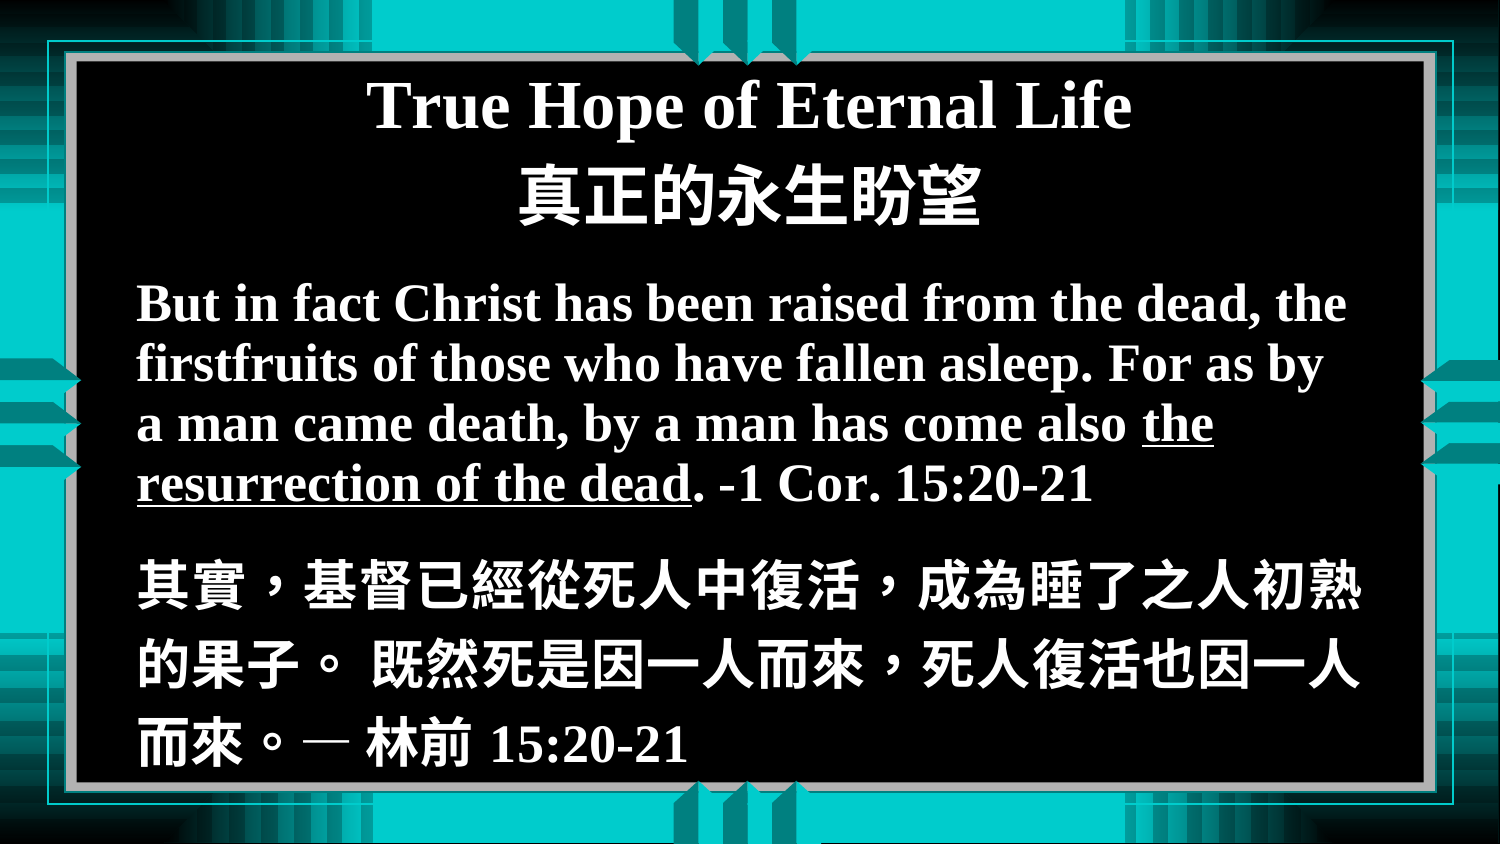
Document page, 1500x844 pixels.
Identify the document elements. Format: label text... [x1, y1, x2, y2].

title True Hope of Eternal Life 真正的永生盼望 [112, 66, 1388, 240]
text_box But in fact Christ has been raised from the dead, the firstfruits of those who have fallen asleep. For as by a man came death, by a man has come also the resurrection of the dead. -1 Cor. 15:20-21 其實，基督已經從死人中復活，成為睡了之人初熟的果子。 既然死是因一人而來，死人復活也因一人而來。— 林前15:20-21 [121, 265, 1379, 844]
